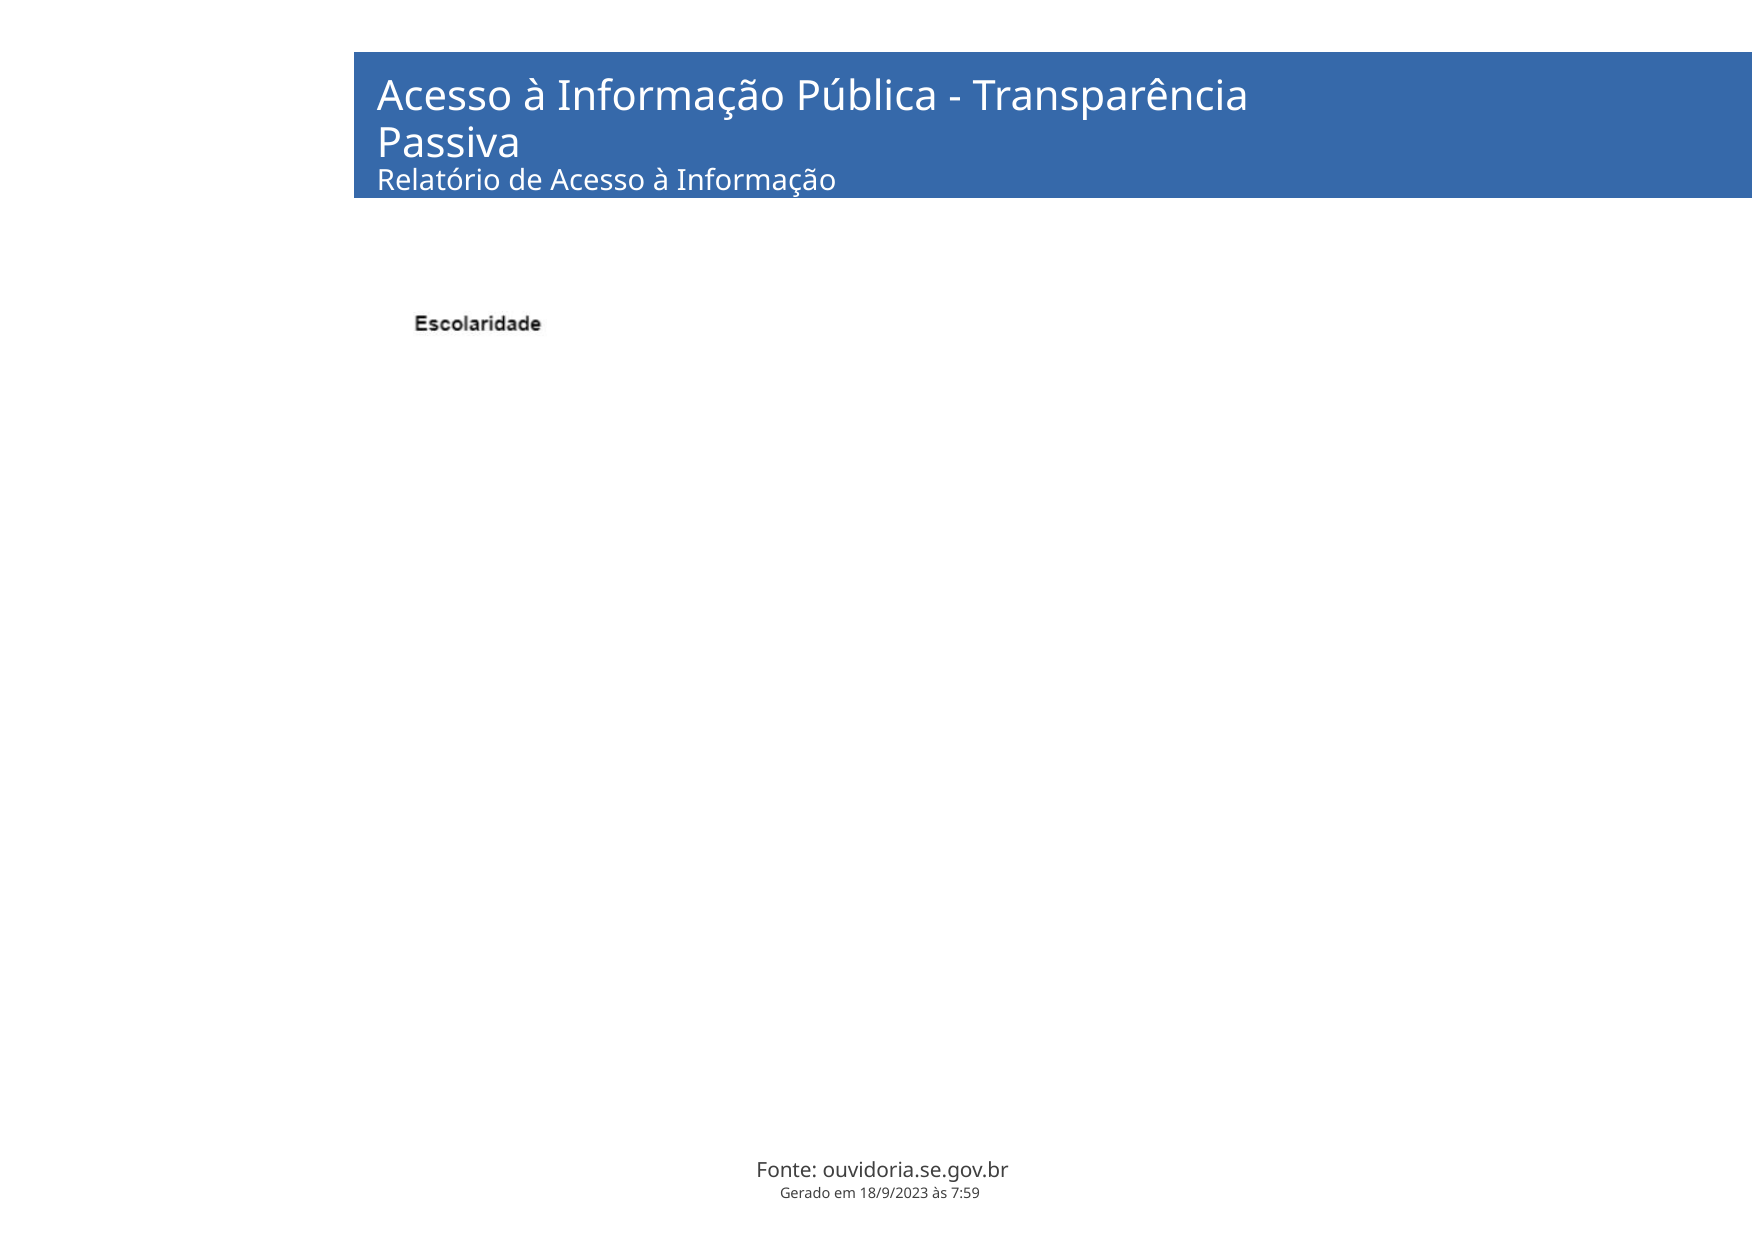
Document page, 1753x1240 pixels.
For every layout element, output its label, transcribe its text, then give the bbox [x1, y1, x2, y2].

text_box Fonte: ouvidoria.se.gov.br [756, 1158, 1023, 1182]
text_box [354, 52, 1752, 198]
text_box [155, 211, 1599, 1028]
text_box Gerado em 18/9/2023 às 7:59 [780, 1184, 999, 1202]
text_box Acesso à Informação Pública - Transparência Passiva Relatório de Acesso à Informação EMSETURAgosto a Agosto de 2023 [376, 72, 1403, 228]
